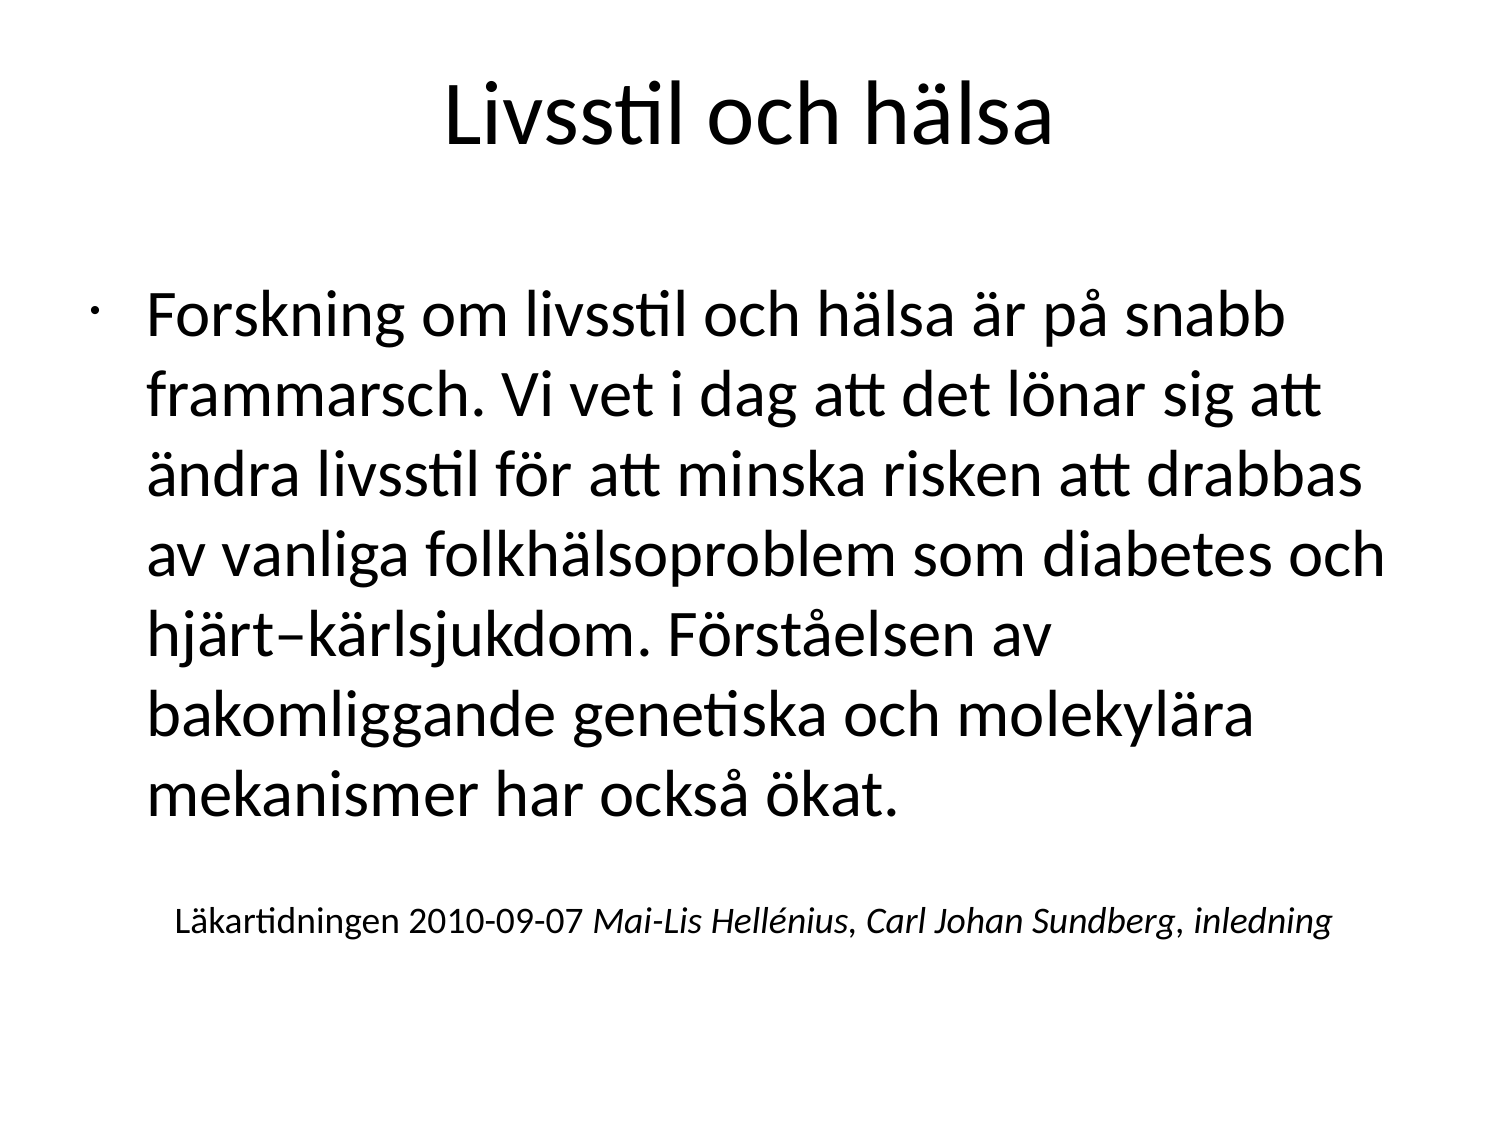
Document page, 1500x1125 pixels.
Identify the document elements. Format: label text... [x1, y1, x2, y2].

list Forskning om livsstil och hälsa är på snabb frammarsch. Vi vet i dag att det lönar sig att ändra livsstil för att minska risken att drabbas av vanliga folkhälsoproblem som diabetes och hjärt–kärlsjukdom. Förståelsen av bakomliggande genetiska och molekylära mekanismer har också ökat. [75, 262, 1425, 850]
text_box Läkartidningen 2010-09-07 Mai-Lis Hellénius, Carl Johan Sundberg, inledning [159, 888, 1349, 1039]
title Livsstil och hälsa [75, 45, 1425, 233]
